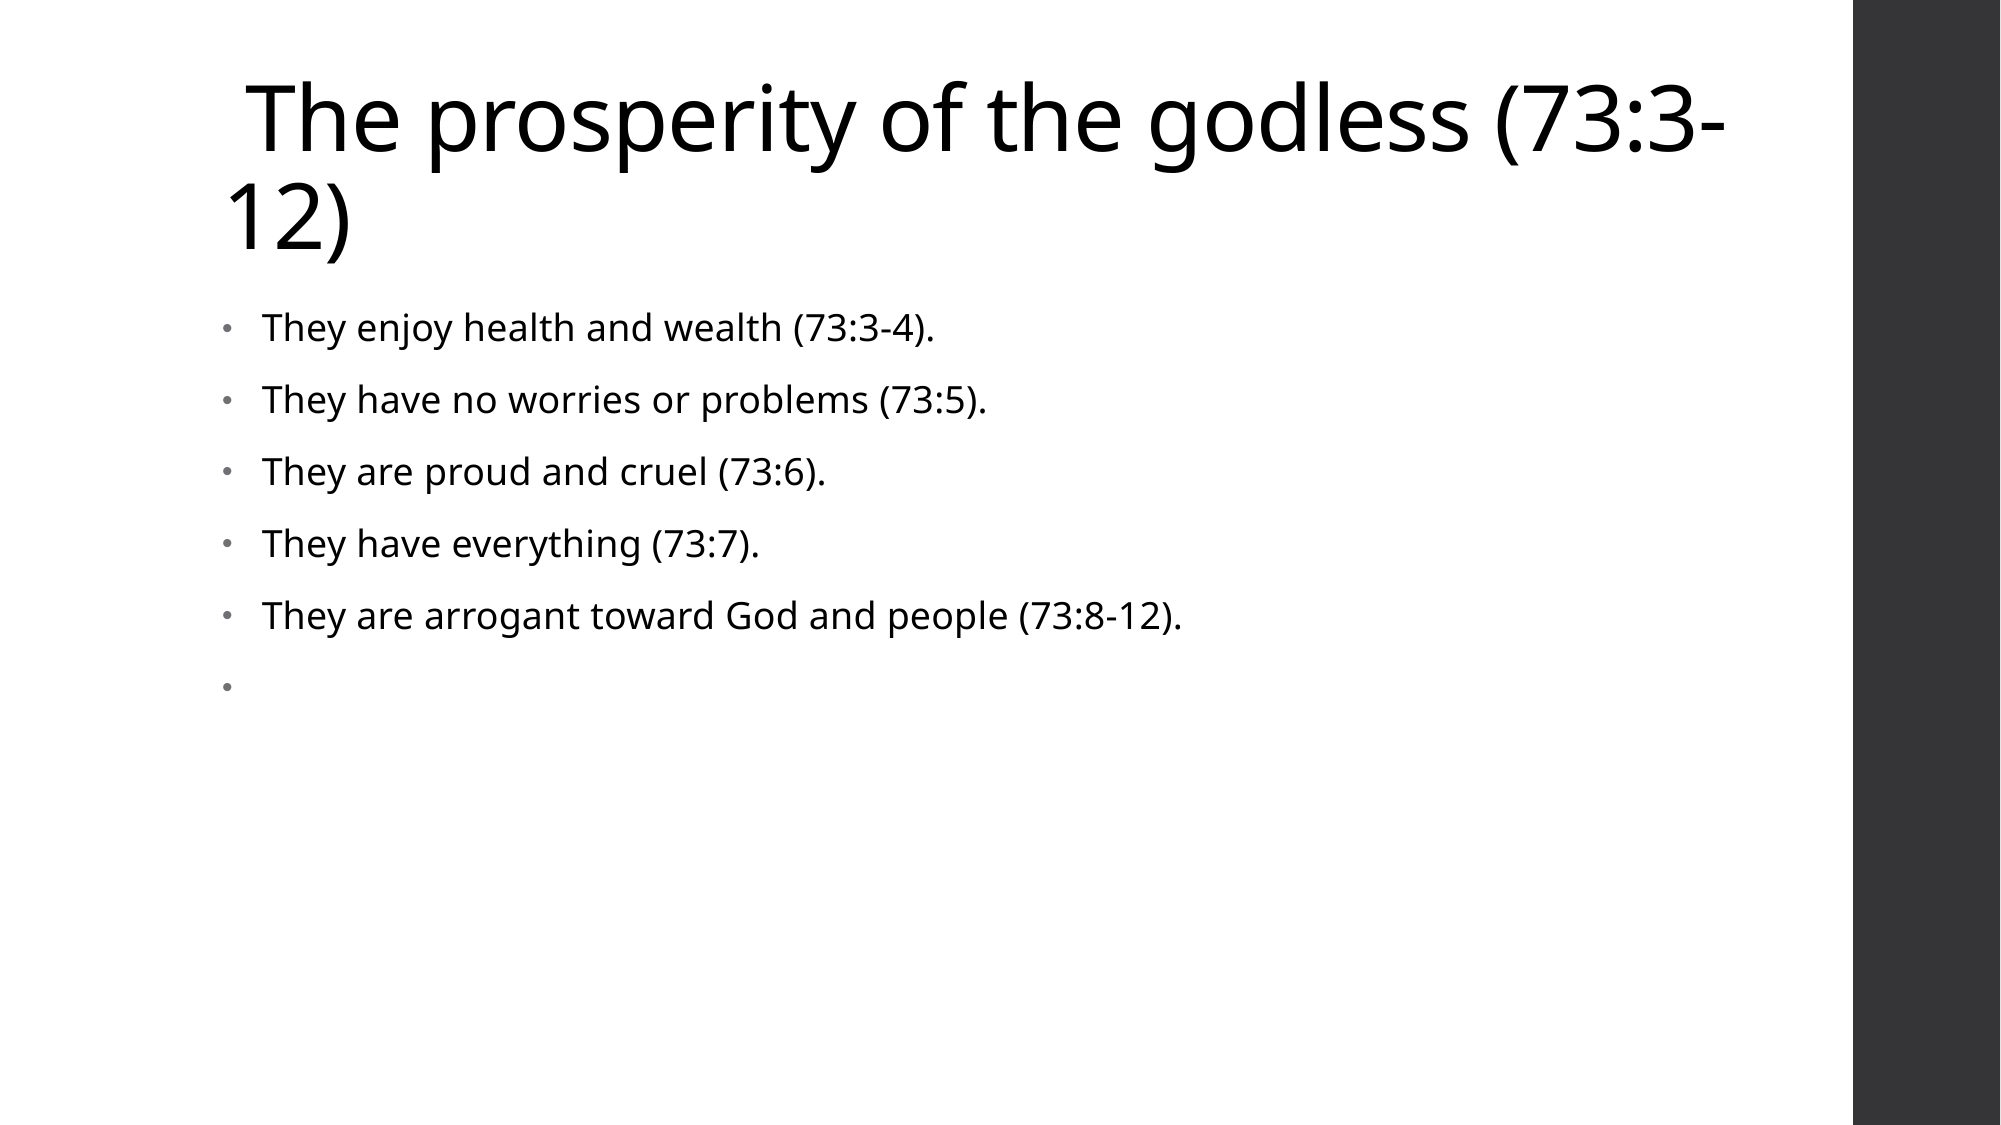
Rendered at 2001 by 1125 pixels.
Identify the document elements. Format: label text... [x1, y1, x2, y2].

title The prosperity of the godless (73:3-12) [206, 60, 1797, 278]
list They enjoy health and wealth (73:3-4). They have no worries or problems (73:5). They are proud and cruel (73:6). They have everything (73:7). They are arrogant toward God and people (73:8-12). [206, 299, 1617, 1014]
